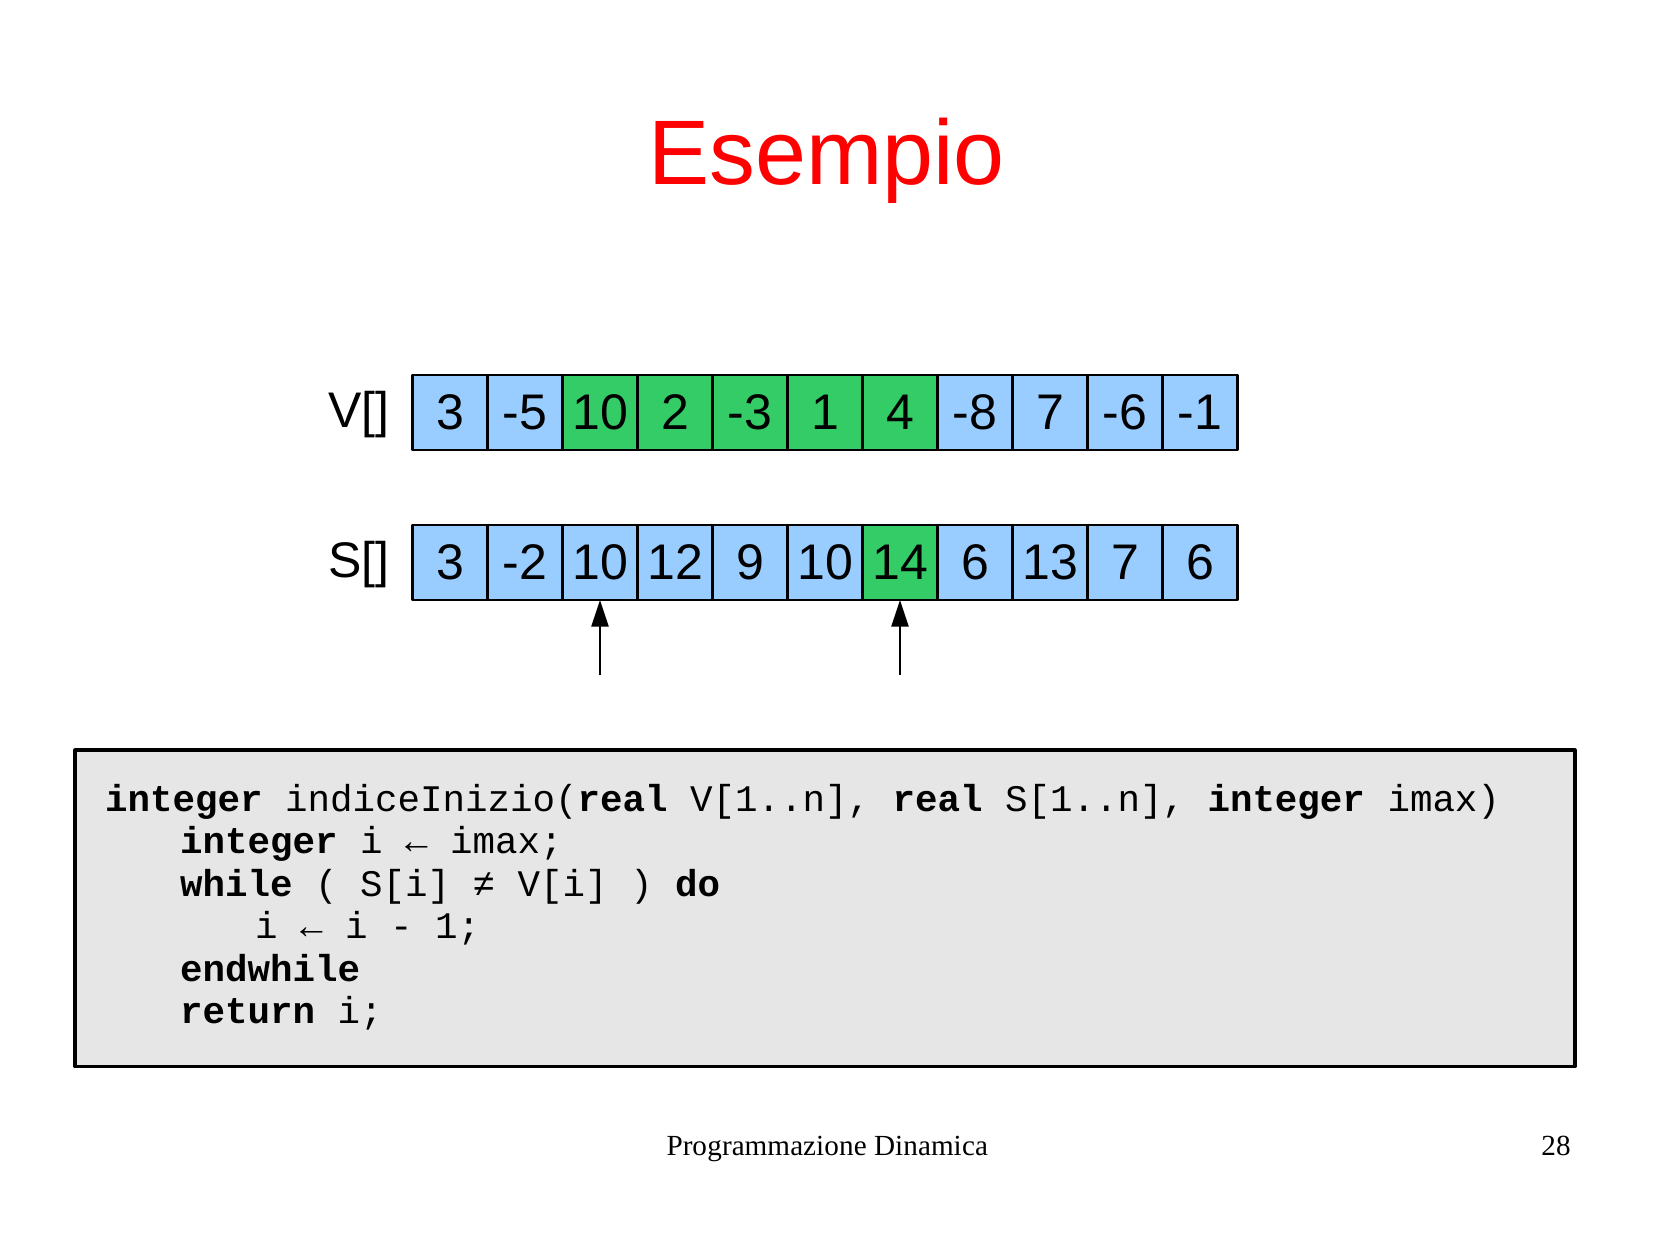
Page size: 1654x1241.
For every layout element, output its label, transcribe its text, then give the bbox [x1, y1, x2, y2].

text_box integer indiceInizio(real V[1..n], real S[1..n], integer imax) integer i ← imax; while ( S[i] ≠ V[i] ) do i ← i - 1; endwhile return i; [75, 750, 1576, 1067]
text_box -5 [487, 375, 562, 451]
text_box 10 [787, 525, 862, 601]
text_box 14 [862, 525, 937, 601]
text_box 7 [1012, 375, 1087, 451]
text_box V[] [313, 375, 405, 447]
text_box -1 [1162, 375, 1238, 451]
text_box 10 [562, 525, 637, 601]
text_box 13 [1012, 525, 1087, 601]
text_box 2 [637, 375, 712, 451]
title Esempio [82, 49, 1571, 257]
text_box 3 [412, 525, 487, 601]
text_box 3 [412, 375, 487, 451]
text_box 10 [562, 375, 637, 451]
text_box 1 [787, 375, 862, 451]
text_box S[] [313, 525, 405, 597]
text_box -2 [487, 525, 562, 601]
text_box -8 [937, 375, 1012, 451]
text_box 4 [862, 375, 937, 451]
text_box -6 [1087, 375, 1162, 451]
text_box -3 [712, 375, 787, 451]
text_box 12 [637, 525, 712, 601]
text_box 6 [937, 525, 1012, 601]
text_box 9 [712, 525, 787, 601]
text_box 6 [1162, 525, 1238, 601]
text_box 7 [1087, 525, 1162, 601]
